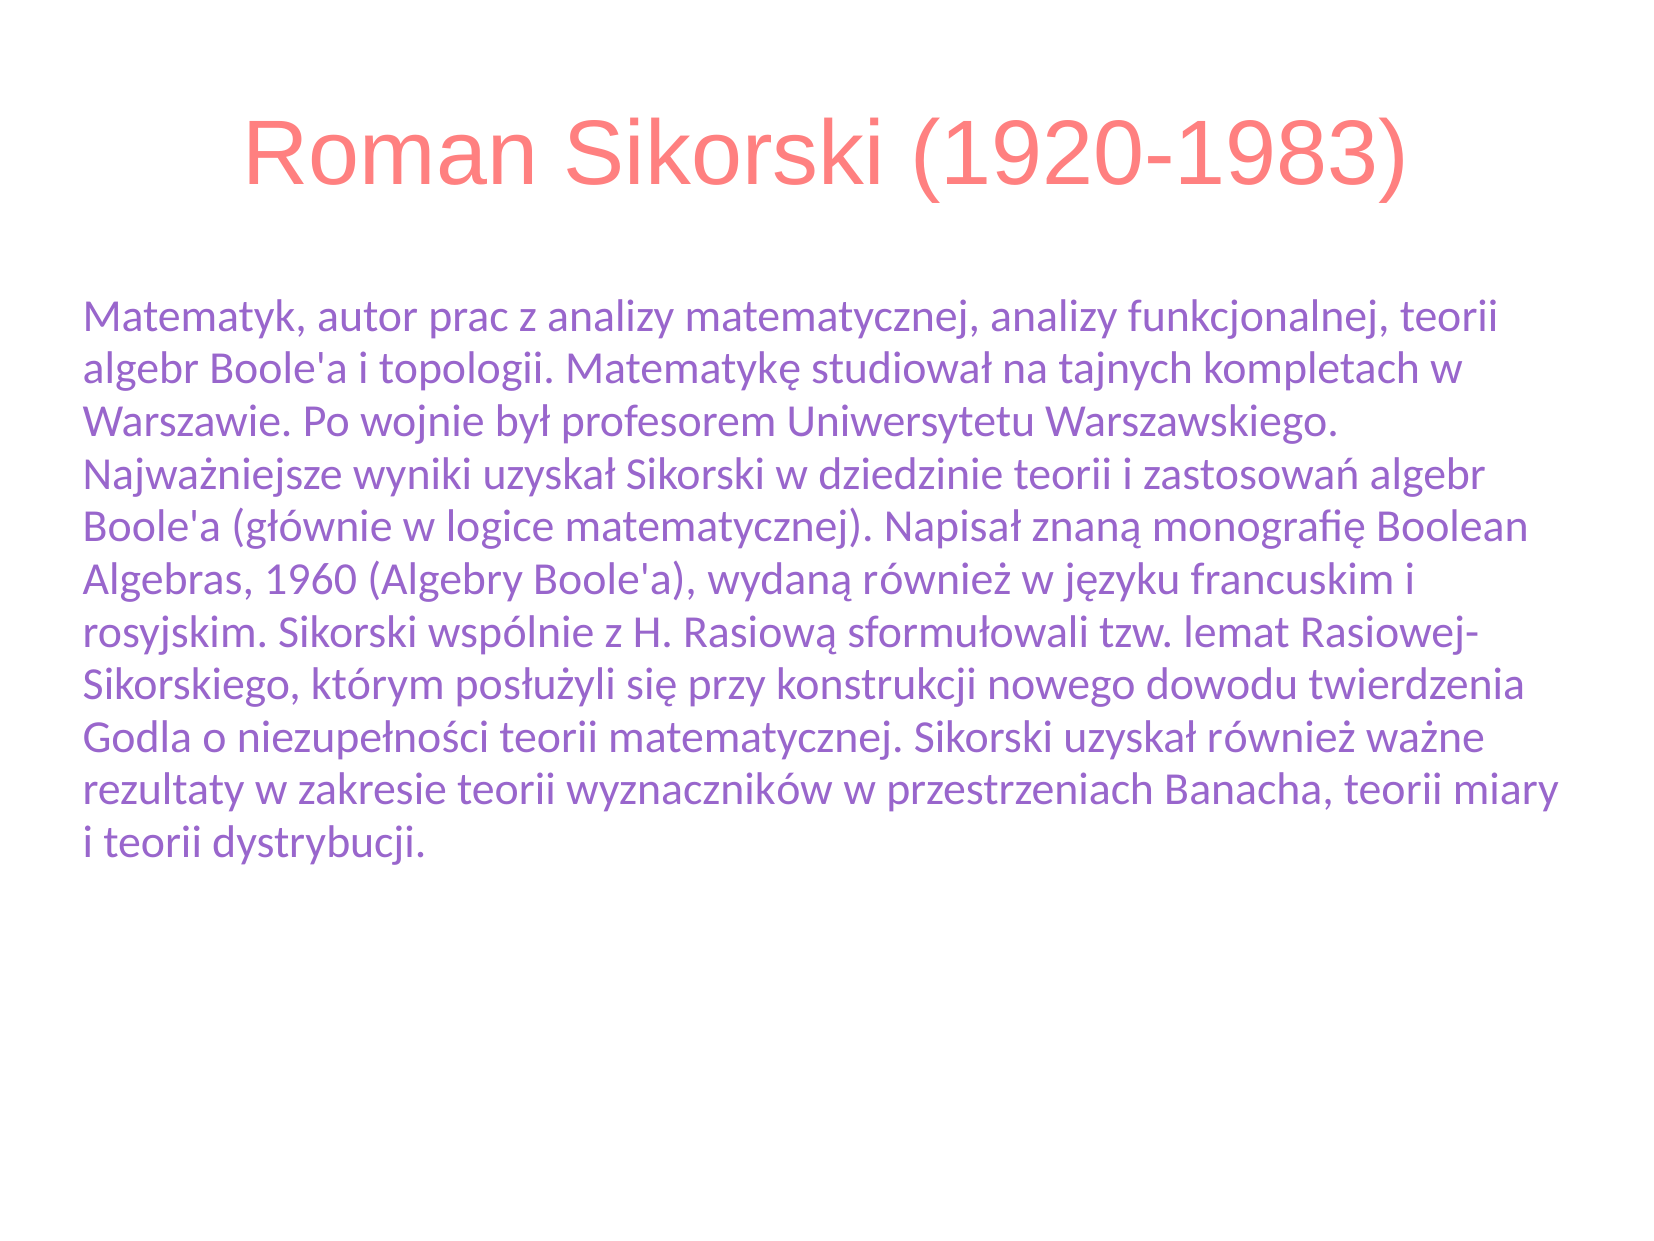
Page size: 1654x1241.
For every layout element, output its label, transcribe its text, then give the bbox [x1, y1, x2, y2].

list Matematyk, autor prac z analizy matematycznej, analizy funkcjonalnej, teorii algebr Boole'a i topologii. Matematykę studiował na tajnych kompletach w Warszawie. Po wojnie był profesorem Uniwersytetu Warszawskiego. Najważniejsze wyniki uzyskał Sikorski w dziedzinie teorii i zastosowań algebr Boole'a (głównie w logice matematycznej). Napisał znaną monografię Boolean Algebras, 1960 (Algebry Boole'a), wydaną również w języku francuskim i rosyjskim. Sikorski wspólnie z H. Rasiową sformułowali tzw. lemat Rasiowej- Sikorskiego, którym posłużyli się przy konstrukcji nowego dowodu twierdzenia Godla o niezupełności teorii matematycznej. Sikorski uzyskał również ważne rezultaty w zakresie teorii wyznaczników w przestrzeniach Banacha, teorii miary i teorii dystrybucji. [82, 290, 1571, 1109]
title Roman Sikorski (1920-1983) [82, 49, 1571, 257]
